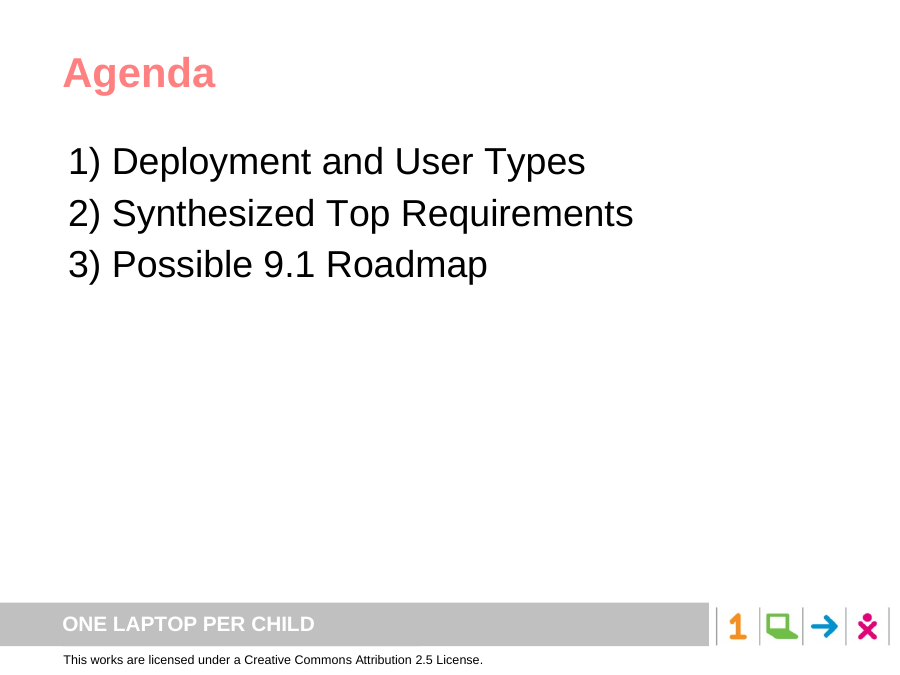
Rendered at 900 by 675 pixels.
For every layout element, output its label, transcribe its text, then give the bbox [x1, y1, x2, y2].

text_box Agenda [62, 14, 843, 123]
text_box 1) Deployment and User Types 2) Synthesized Top Requirements 3) Possible 9.1 Roadmap [62, 137, 850, 561]
picture [709, 598, 898, 655]
